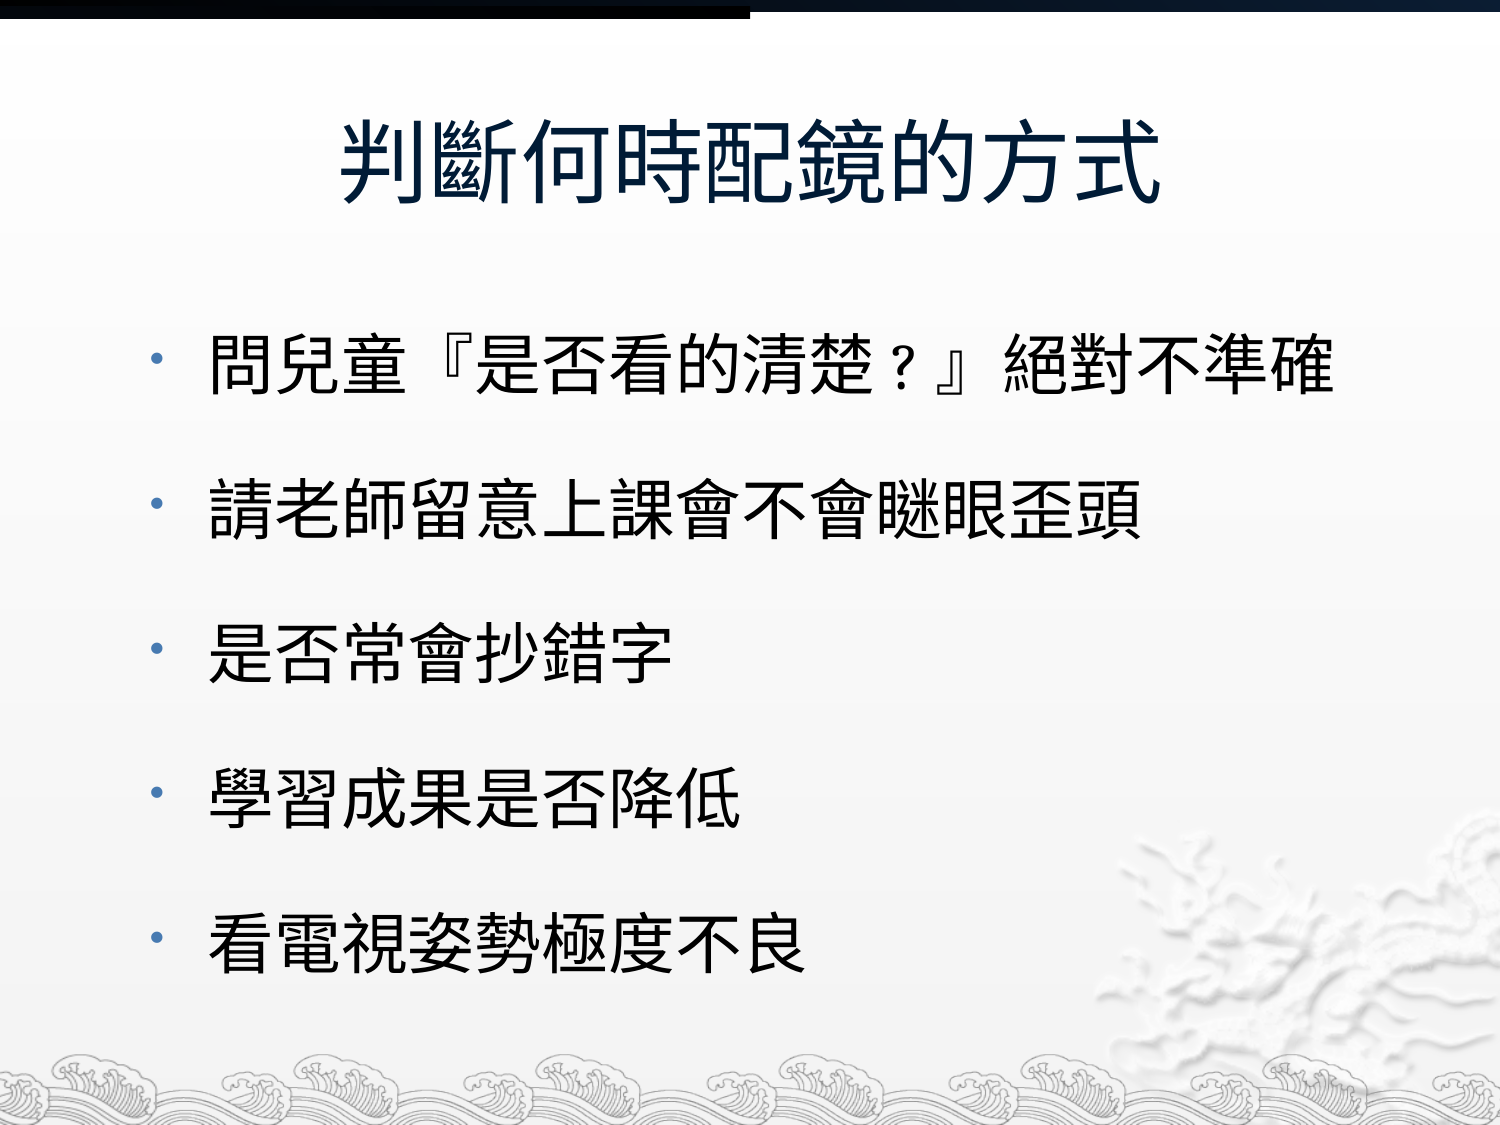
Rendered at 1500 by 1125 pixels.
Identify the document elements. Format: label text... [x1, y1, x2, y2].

list 問兒童『是否看的清楚?』絕對不準確 請老師留意上課會不會瞇眼歪頭 是否常會抄錯字 學習成果是否降低 看電視姿勢極度不良 [136, 267, 1412, 1012]
title 判斷何時配鏡的方式 [112, 66, 1388, 254]
